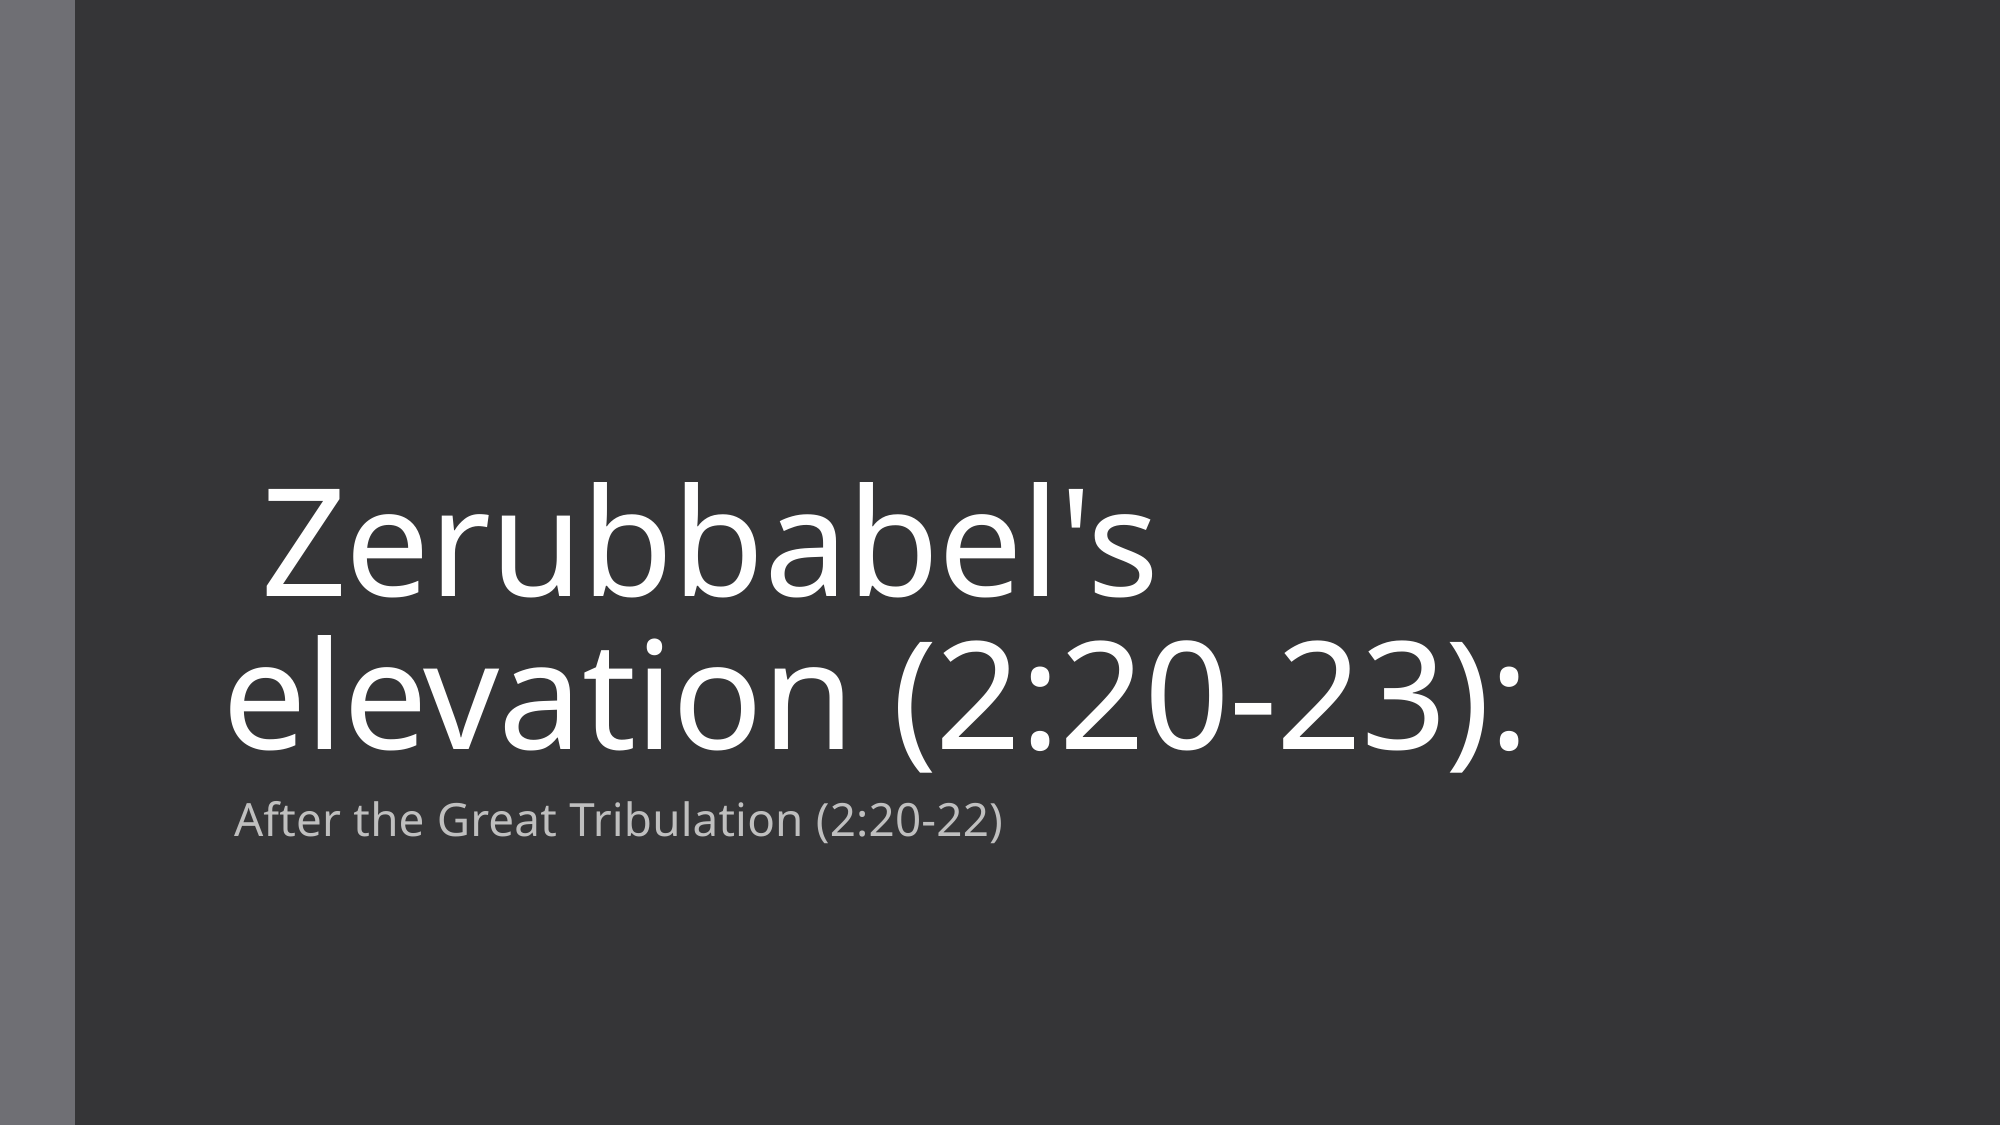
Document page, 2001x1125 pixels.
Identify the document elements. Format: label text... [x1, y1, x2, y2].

title Zerubbabel's elevation (2:20-23): [206, 124, 1752, 787]
subtitle After the Great Tribulation (2:20-22) [206, 787, 1752, 1066]
